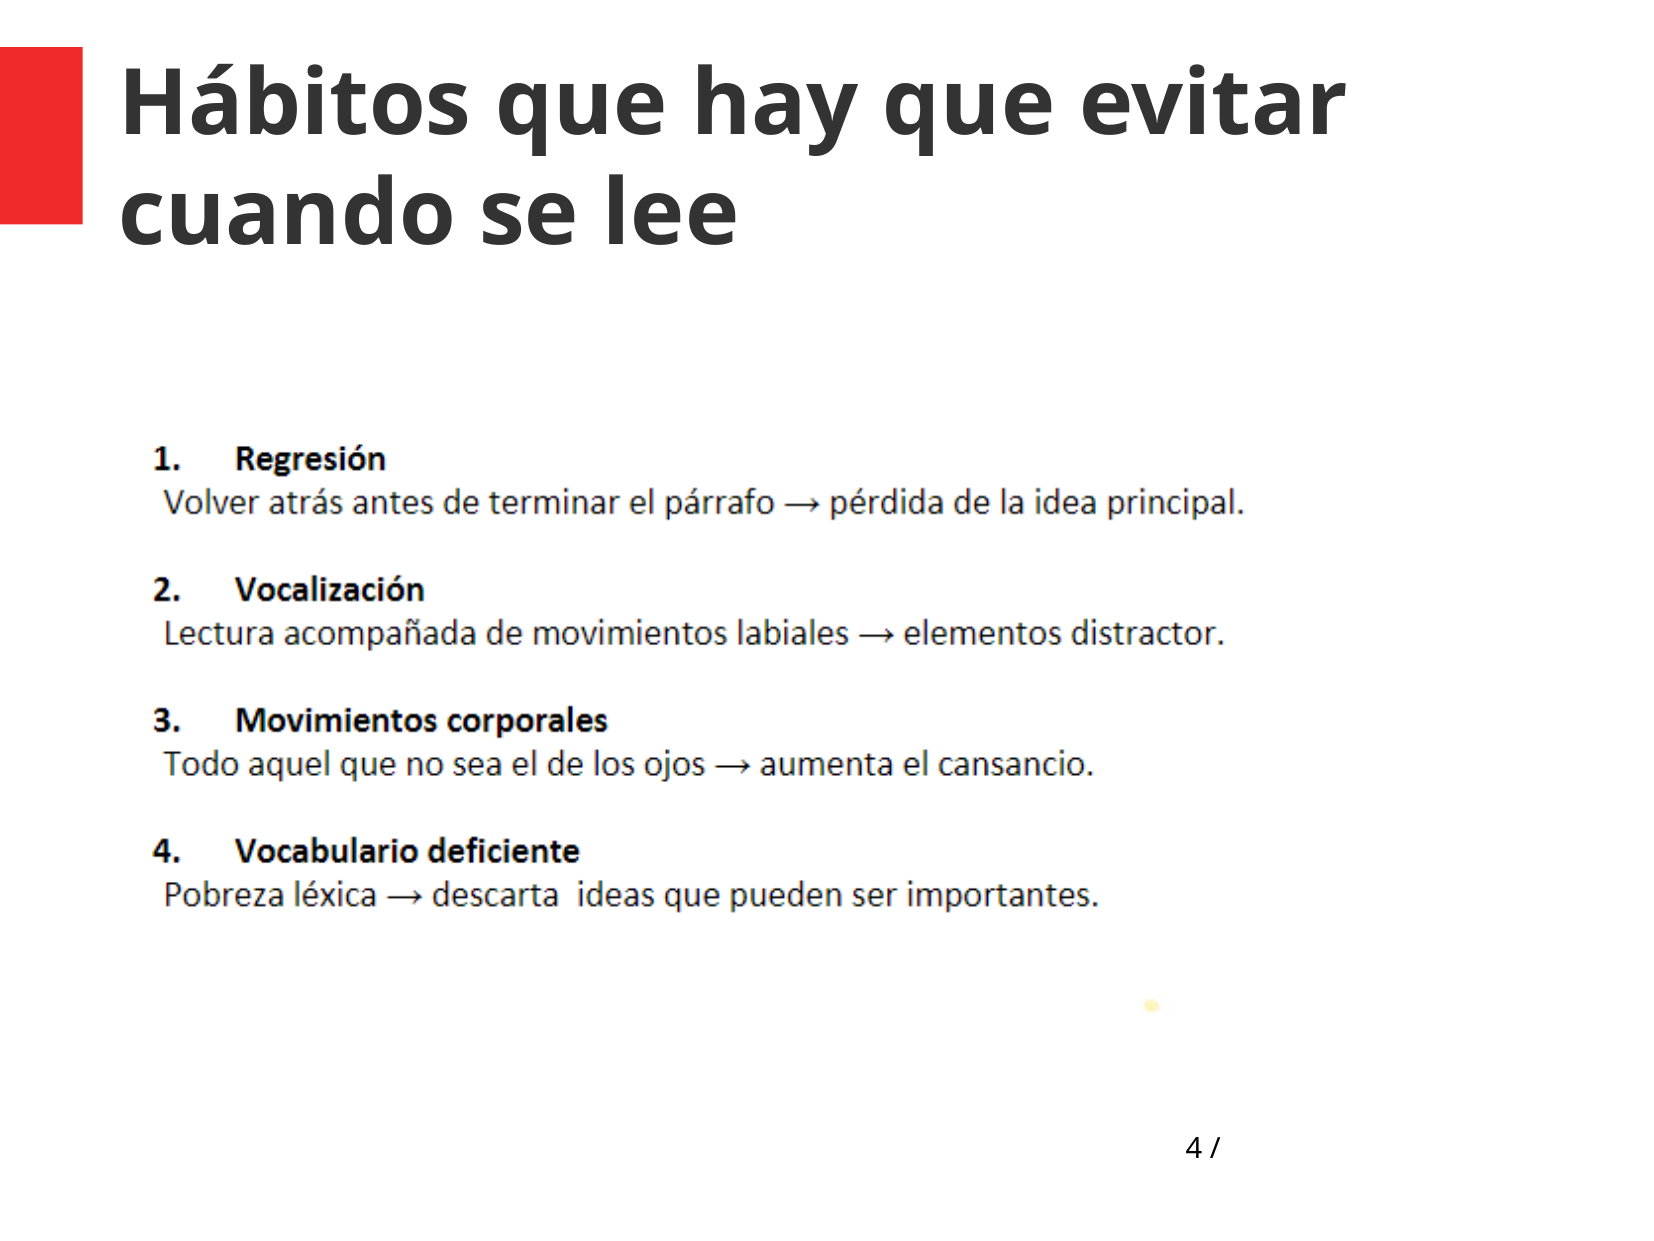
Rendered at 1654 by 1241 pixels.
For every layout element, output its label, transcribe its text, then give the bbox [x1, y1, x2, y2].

picture [70, 377, 1347, 1016]
title Hábitos que hay que evitar cuando se lee [118, 27, 1571, 278]
text_box / [1185, 1129, 1571, 1216]
